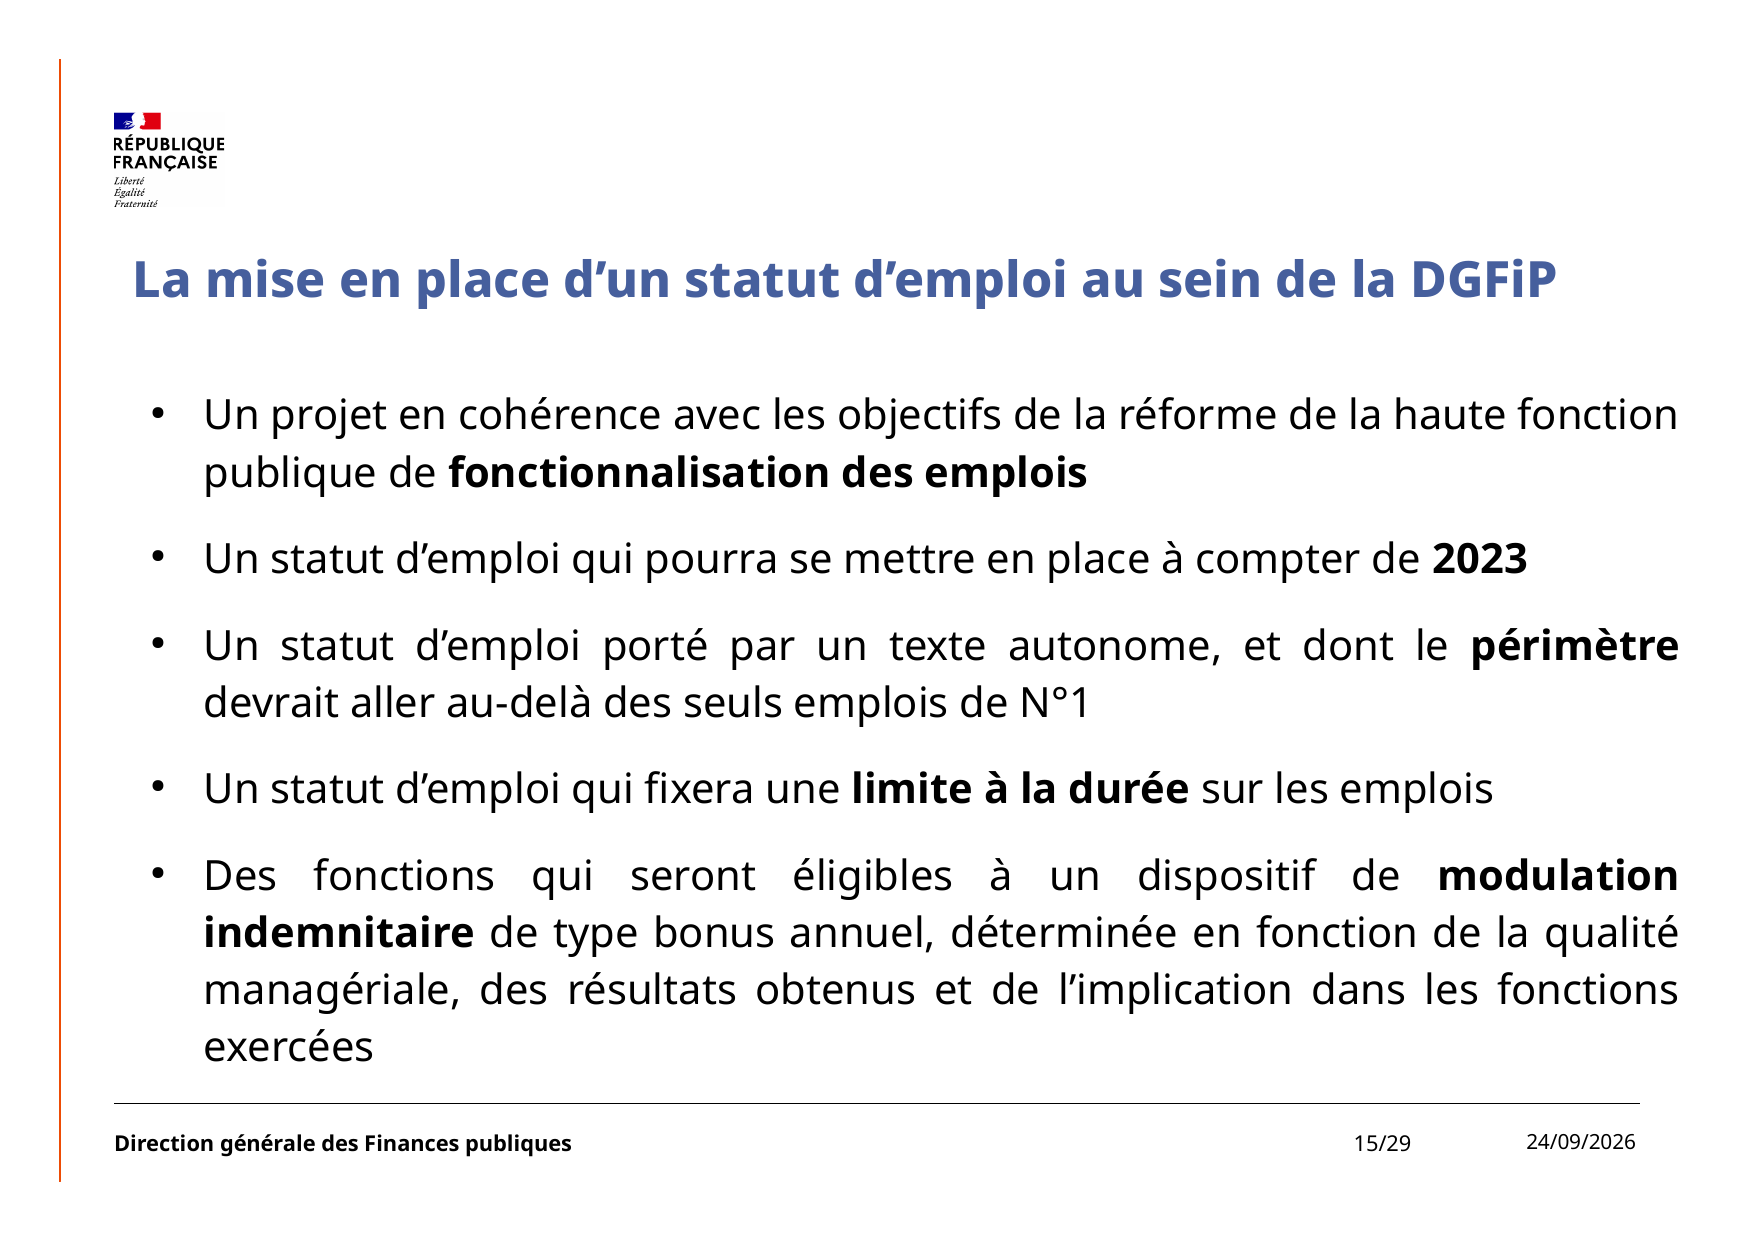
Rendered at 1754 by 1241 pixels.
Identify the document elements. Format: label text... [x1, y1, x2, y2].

text_box La mise en place d’un statut d’emploi au sein de la DGFiP [82, 236, 1710, 390]
text_box Un projet en cohérence avec les objectifs de la réforme de la haute fonction publique de fonctionnalisation des emplois Un statut d’emploi qui pourra se mettre en place à compter de 2023 Un statut d’emploi porté par un texte autonome, et dont le périmètre devrait aller au-delà des seuls emplois de N°1 Un statut d’emploi qui fixera une limite à la durée sur les emplois Des fonctions qui seront éligibles à un dispositif de modulation indemnitaire de type bonus annuel, déterminée en fonction de la qualité managériale, des résultats obtenus et de l’implication dans les fonctions exercées [118, 377, 1695, 1179]
picture [114, 112, 225, 207]
